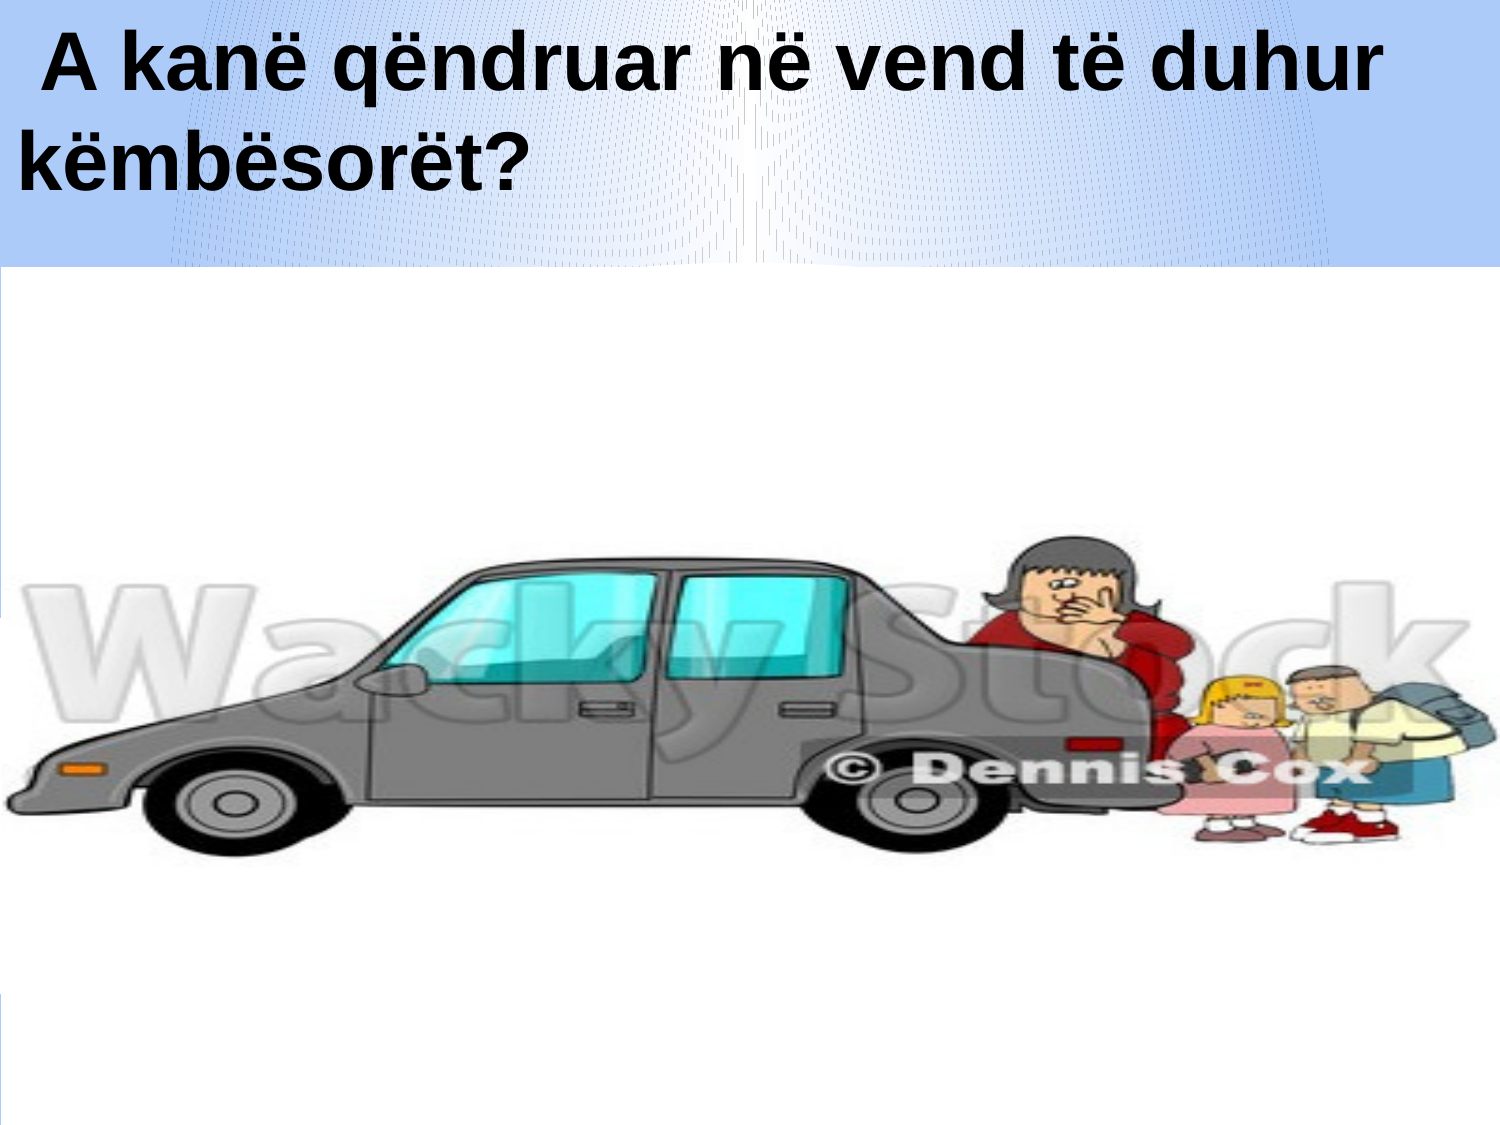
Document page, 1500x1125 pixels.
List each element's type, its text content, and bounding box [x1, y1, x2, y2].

picture [1, 267, 1500, 1125]
text_box A kanë qëndruar në vend të duhur këmbësorët? [1, 0, 1500, 267]
